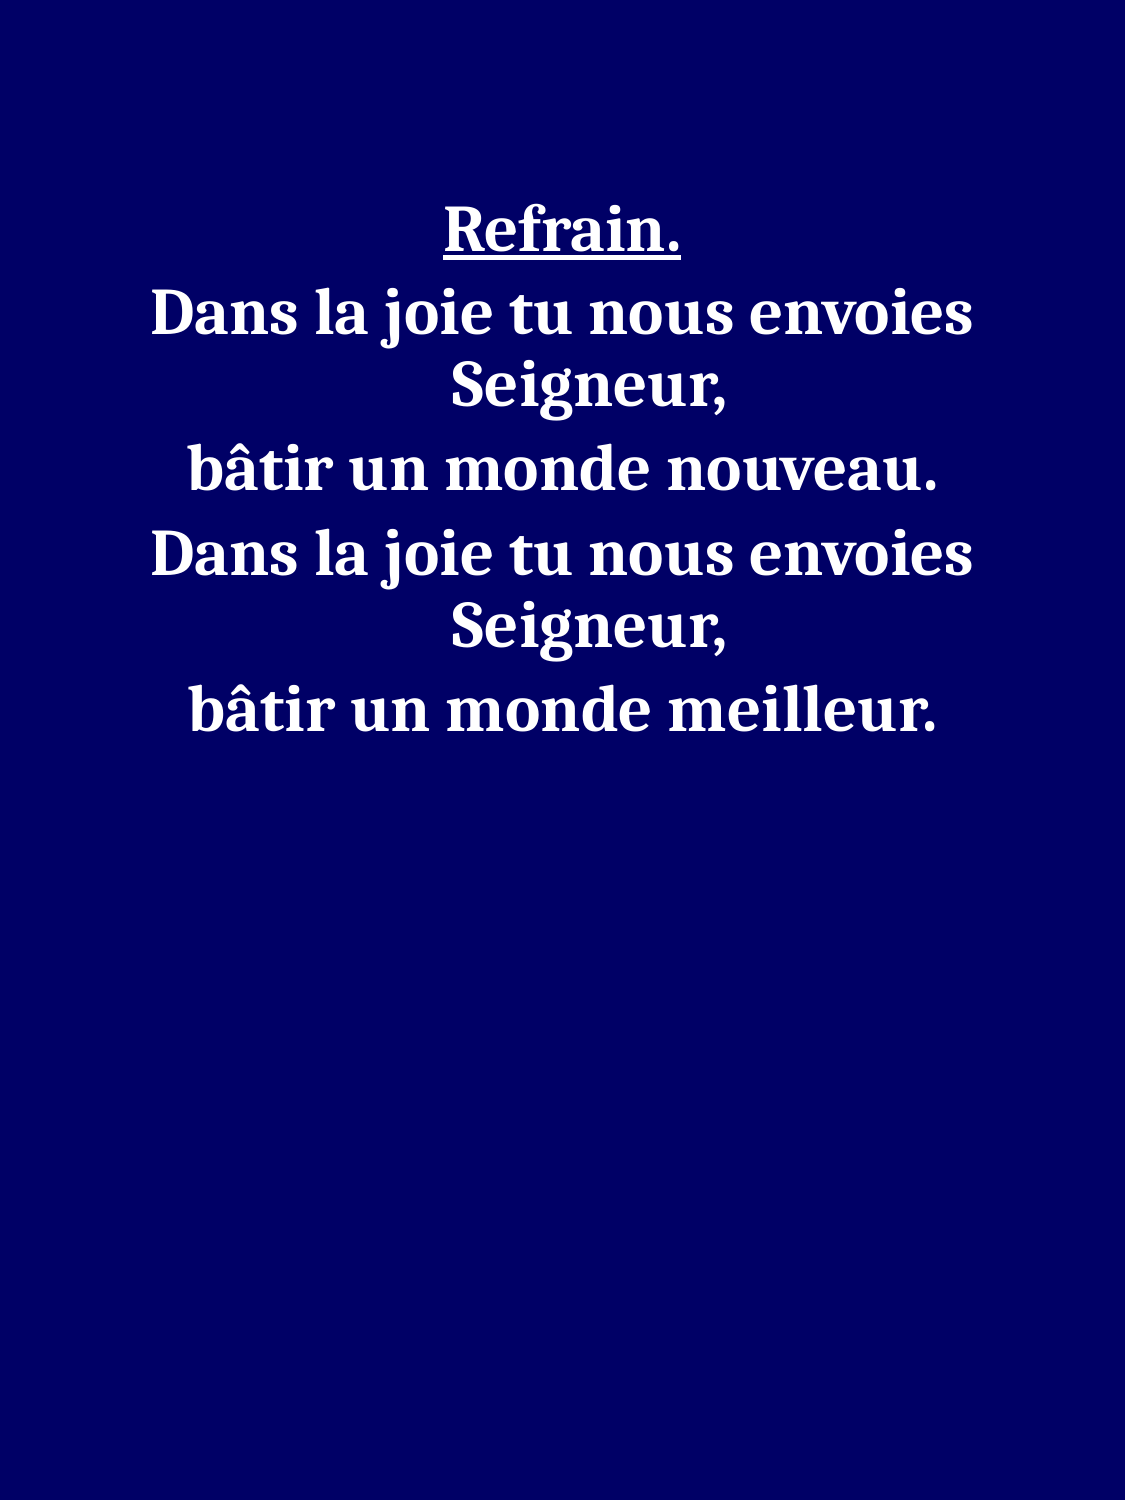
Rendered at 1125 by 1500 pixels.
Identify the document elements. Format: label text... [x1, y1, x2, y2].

text_box Refrain. Dans la joie tu nous envoies Seigneur, bâtir un monde nouveau. Dans la joie tu nous envoies Seigneur, bâtir un monde meilleur. [0, 176, 1125, 985]
